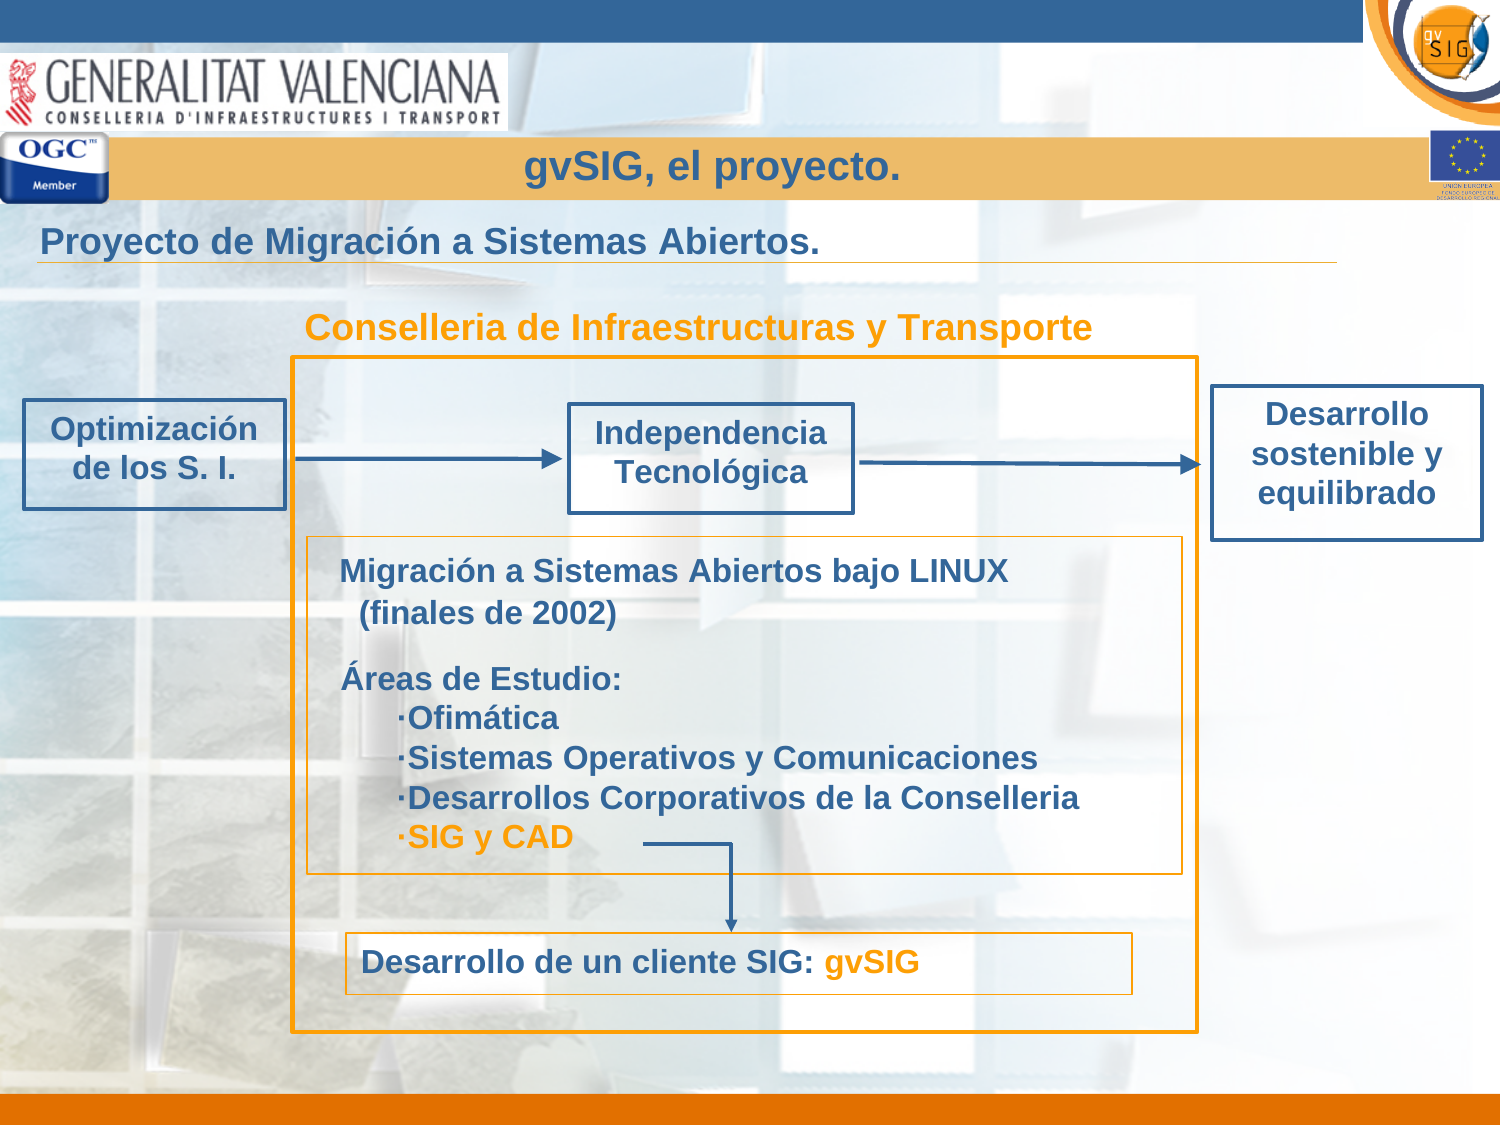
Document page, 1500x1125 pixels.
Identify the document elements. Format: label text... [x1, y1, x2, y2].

text_box Proyecto de Migración a Sistemas Abiertos. [24, 209, 946, 271]
text_box Conselleria de Infraestructuras y Transporte [289, 296, 1183, 406]
text_box gvSIG, el proyecto. [0, 137, 1426, 205]
picture [1363, 0, 1500, 127]
text_box Desarrollo de un cliente SIG: gvSIG [346, 932, 1133, 995]
text_box Desarrollo sostenible y equilibrado [1211, 385, 1483, 546]
picture [0, 132, 109, 137]
text_box Optimización de los S. I. [23, 399, 285, 558]
picture [0, 53, 508, 131]
picture [1429, 129, 1500, 200]
text_box Independencia Tecnológica [569, 406, 853, 515]
text_box Migración a Sistemas Abiertos bajo LINUX (finales de 2002) Áreas de Estudio: ·Ofimática ·Sistemas Operativos y Comunicaciones ·Desarrollos Corporativos de la Conselleria ·SIG y CAD [307, 536, 1183, 944]
